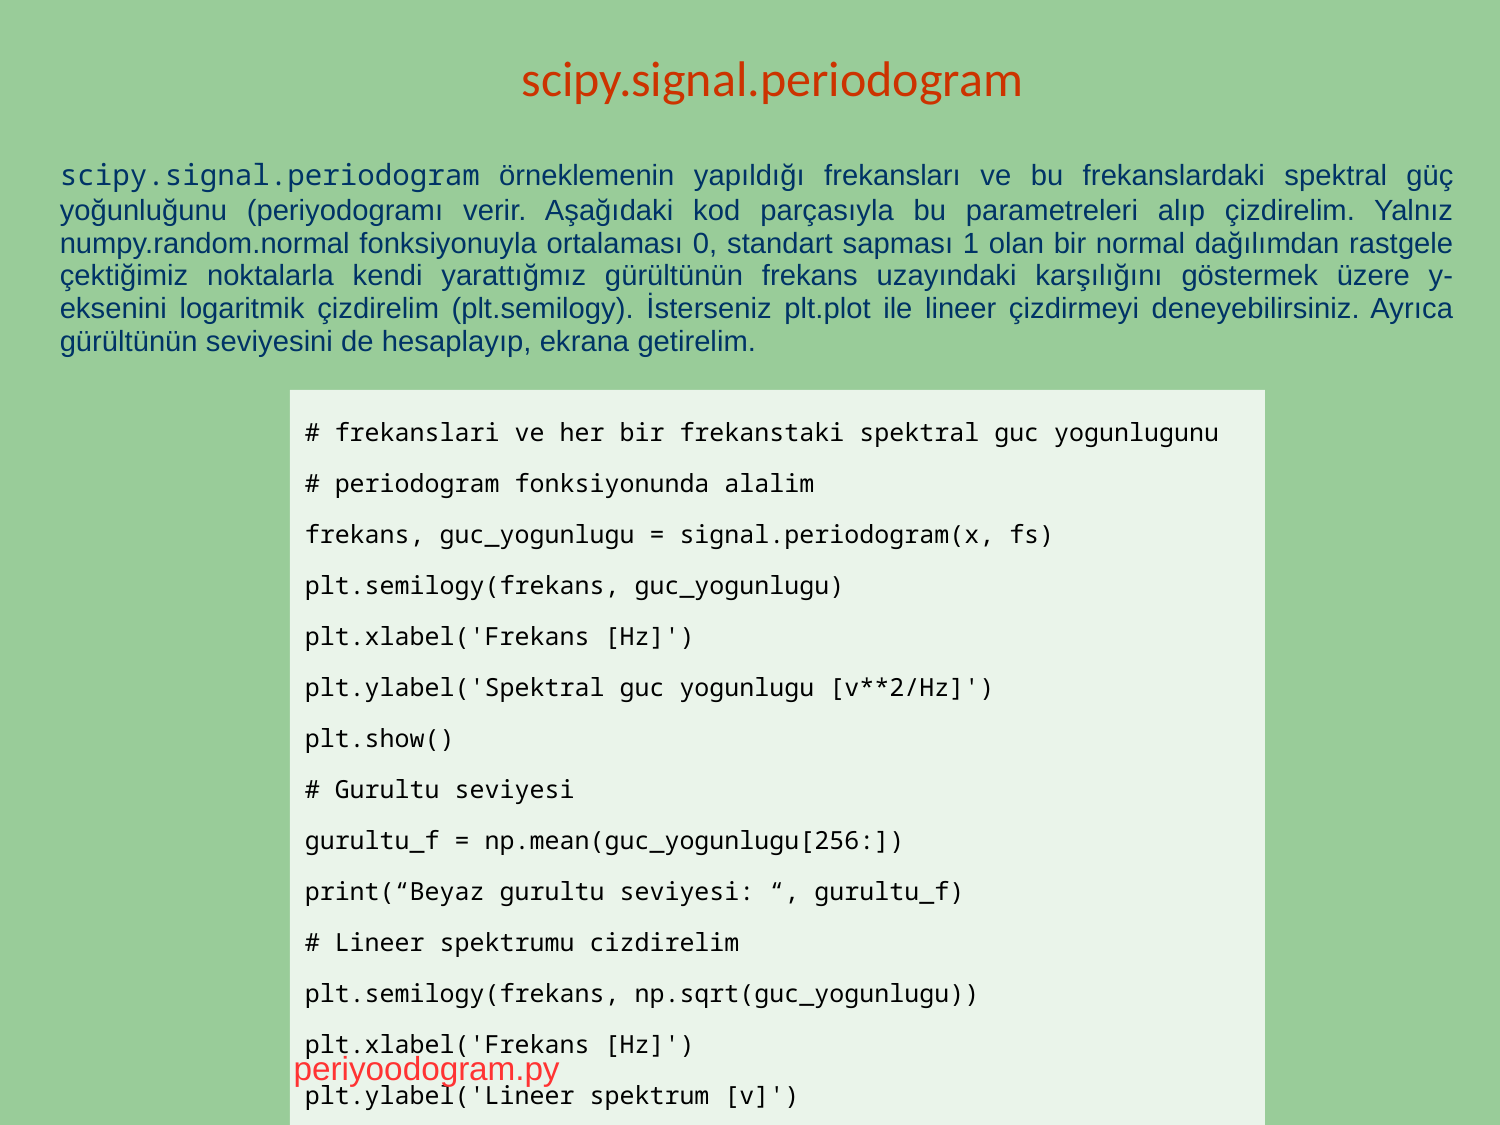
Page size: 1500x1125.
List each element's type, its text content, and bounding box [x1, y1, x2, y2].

text_box scipy.signal.periodogram örneklemenin yapıldığı frekansları ve bu frekanslardaki spektral güç yoğunluğunu (periyodogramı verir. Aşağıdaki kod parçasıyla bu parametreleri alıp çizdirelim. Yalnız numpy.random.normal fonksiyonuyla ortalaması 0, standart sapması 1 olan bir normal dağılımdan rastgele çektiğimiz noktalarla kendi yarattığmız gürültünün frekans uzayındaki karşılığını göstermek üzere y-eksenini logaritmik çizdirelim (plt.semilogy). İsterseniz plt.plot ile lineer çizdirmeyi deneyebilirsiniz. Ayrıca gürültünün seviyesini de hesaplayıp, ekrana getirelim. [45, 146, 1471, 361]
text_box periyoodogram.py [278, 1043, 954, 1096]
text_box # frekanslari ve her bir frekanstaki spektral guc yogunlugunu # periodogram fonksiyonunda alalim frekans, guc_yogunlugu = signal.periodogram(x, fs) plt.semilogy(frekans, guc_yogunlugu) plt.xlabel('Frekans [Hz]') plt.ylabel('Spektral guc yogunlugu [v**2/Hz]') plt.show() # Gurultu seviyesi gurultu_f = np.mean(guc_yogunlugu[256:]) print(“Beyaz gurultu seviyesi: “, gurultu_f) # Lineer spektrumu cizdirelim plt.semilogy(frekans, np.sqrt(guc_yogunlugu)) plt.xlabel('Frekans [Hz]') plt.ylabel('Lineer spektrum [v]') plt.show() [289, 389, 1265, 1043]
title scipy.signal.periodogram [135, 28, 1410, 141]
